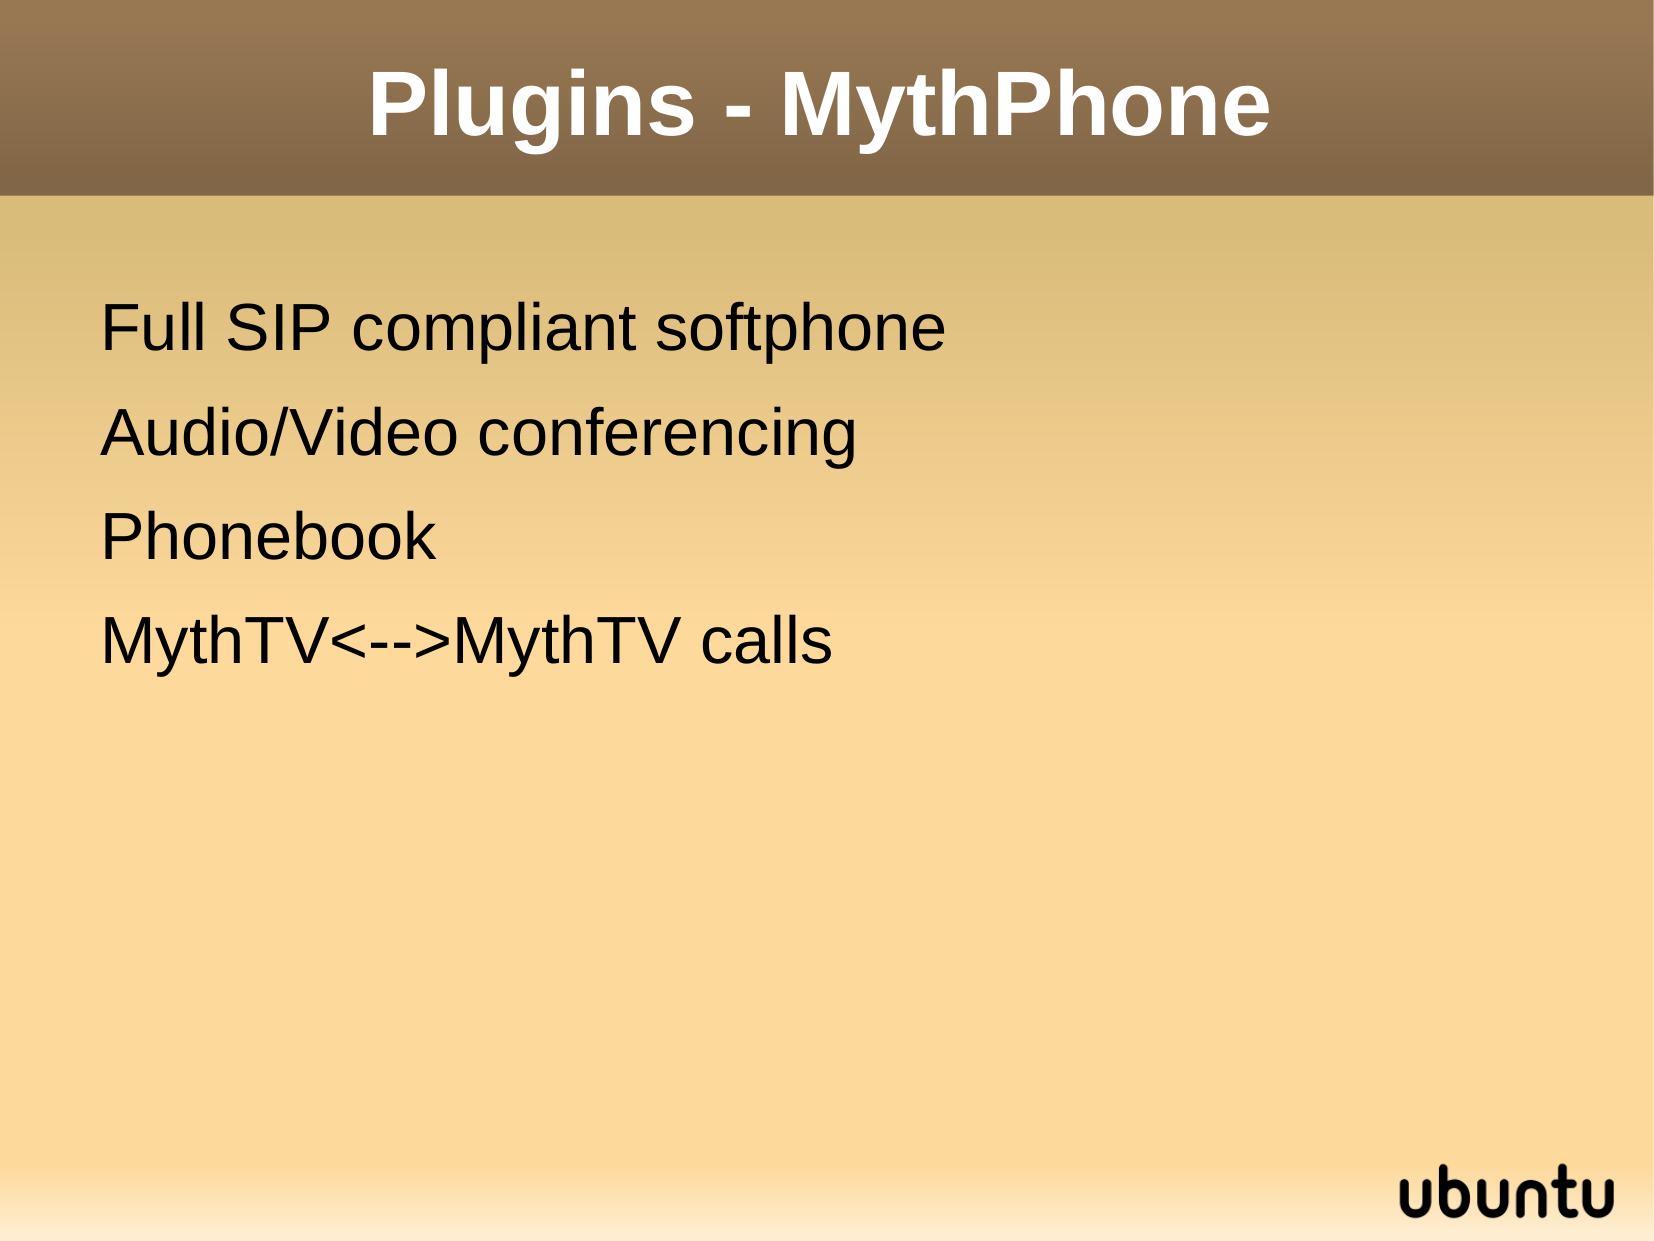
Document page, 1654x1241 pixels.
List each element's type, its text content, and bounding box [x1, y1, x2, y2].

title Plugins - MythPhone [76, 7, 1565, 200]
list Full SIP compliant softphone Audio/Video conferencing Phonebook MythTV<-->MythTV calls [82, 290, 1571, 1094]
picture [0, 0, 1654, 1241]
